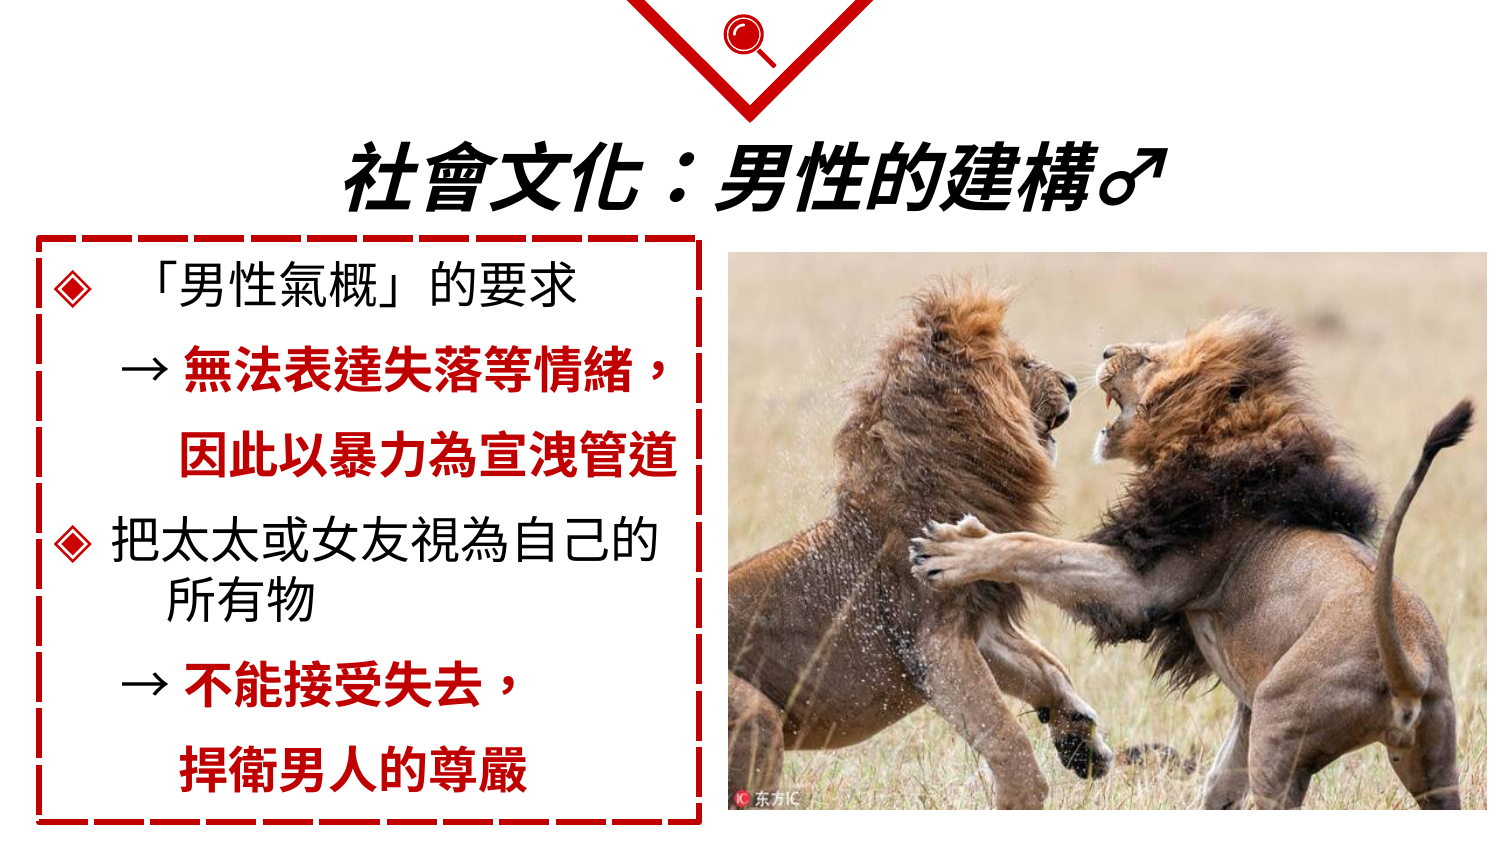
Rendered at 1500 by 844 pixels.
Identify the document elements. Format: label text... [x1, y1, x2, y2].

picture [728, 252, 1487, 810]
text_box [723, 14, 777, 68]
list 「男性氣概」的要求 →無法表達失落等情緒， 因此以暴力為宣洩管道 把太太或女友視為自己的所有物 →不能接受失去， 捍衛男人的尊嚴 [38, 238, 700, 823]
title 社會文化：男性的建構♂ [169, 115, 1331, 205]
